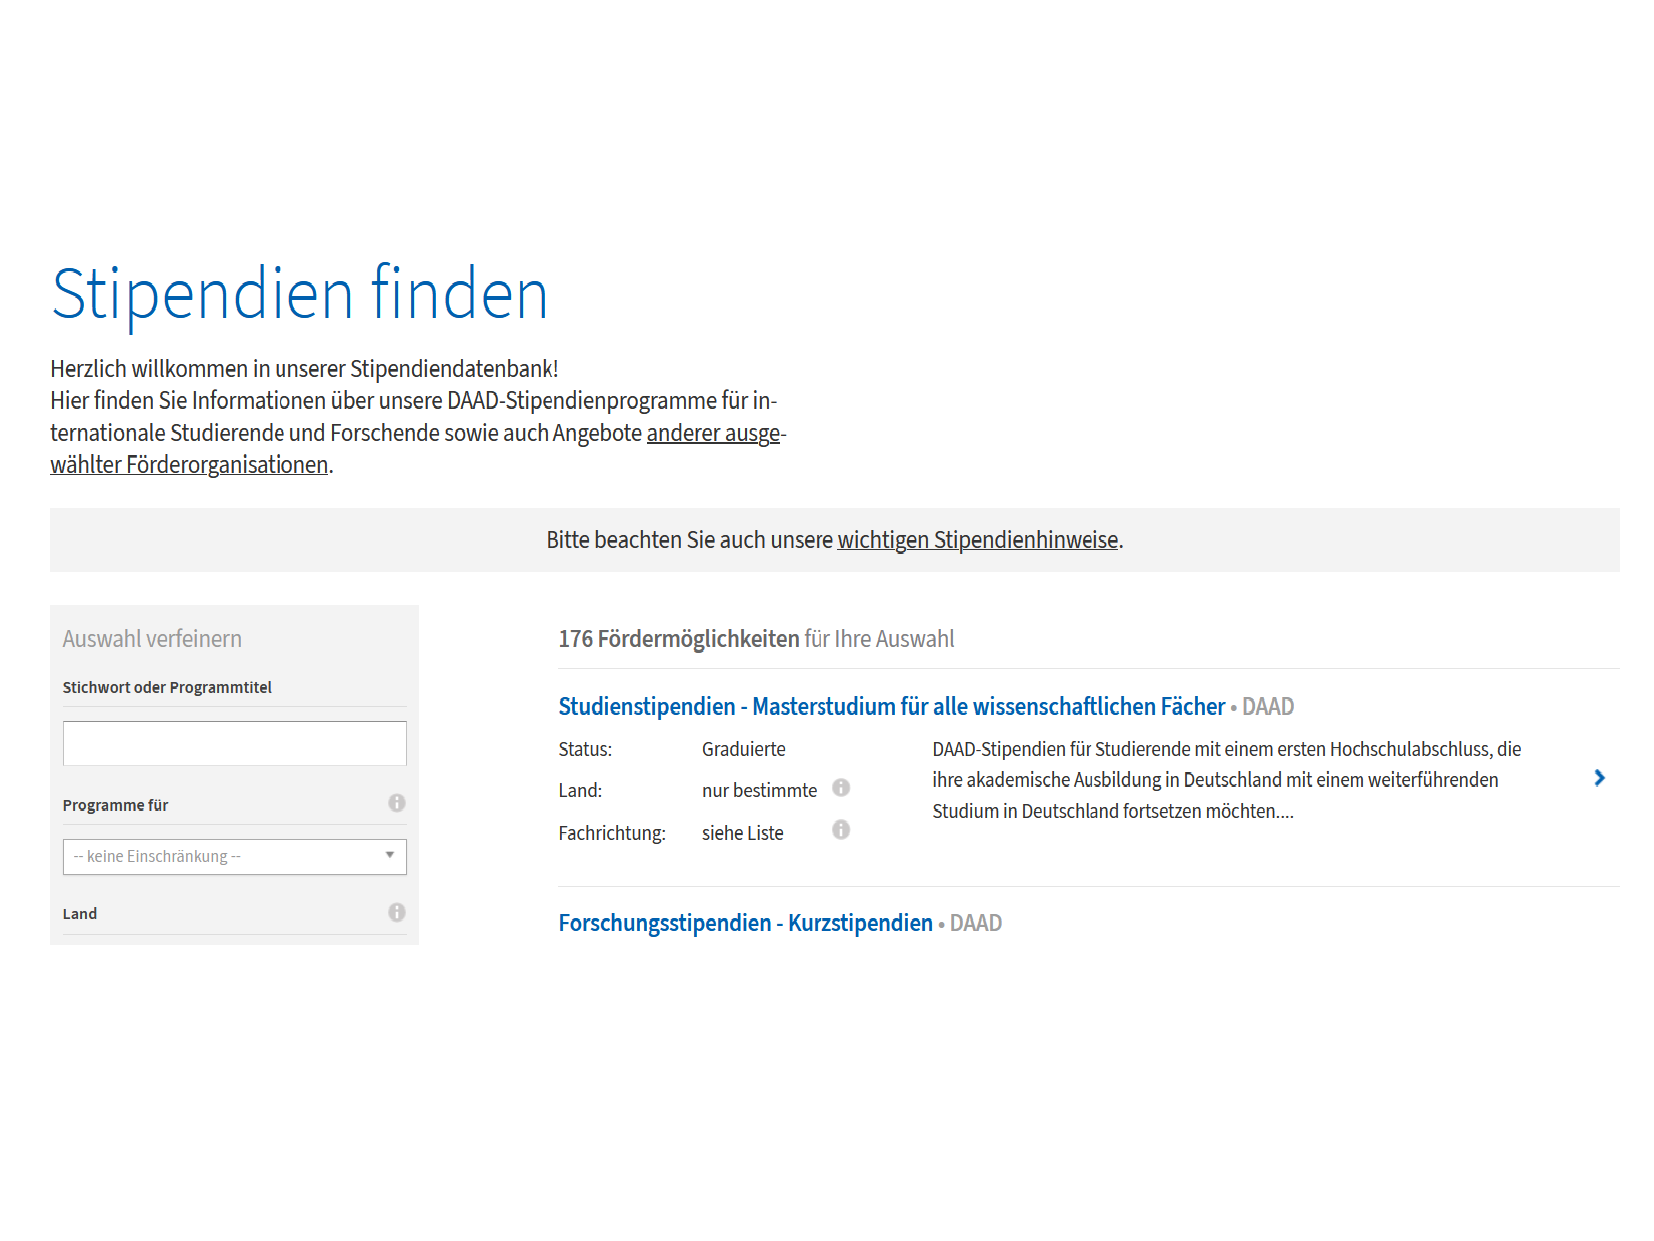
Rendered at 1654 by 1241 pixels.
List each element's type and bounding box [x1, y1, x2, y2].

picture [11, 236, 1630, 945]
